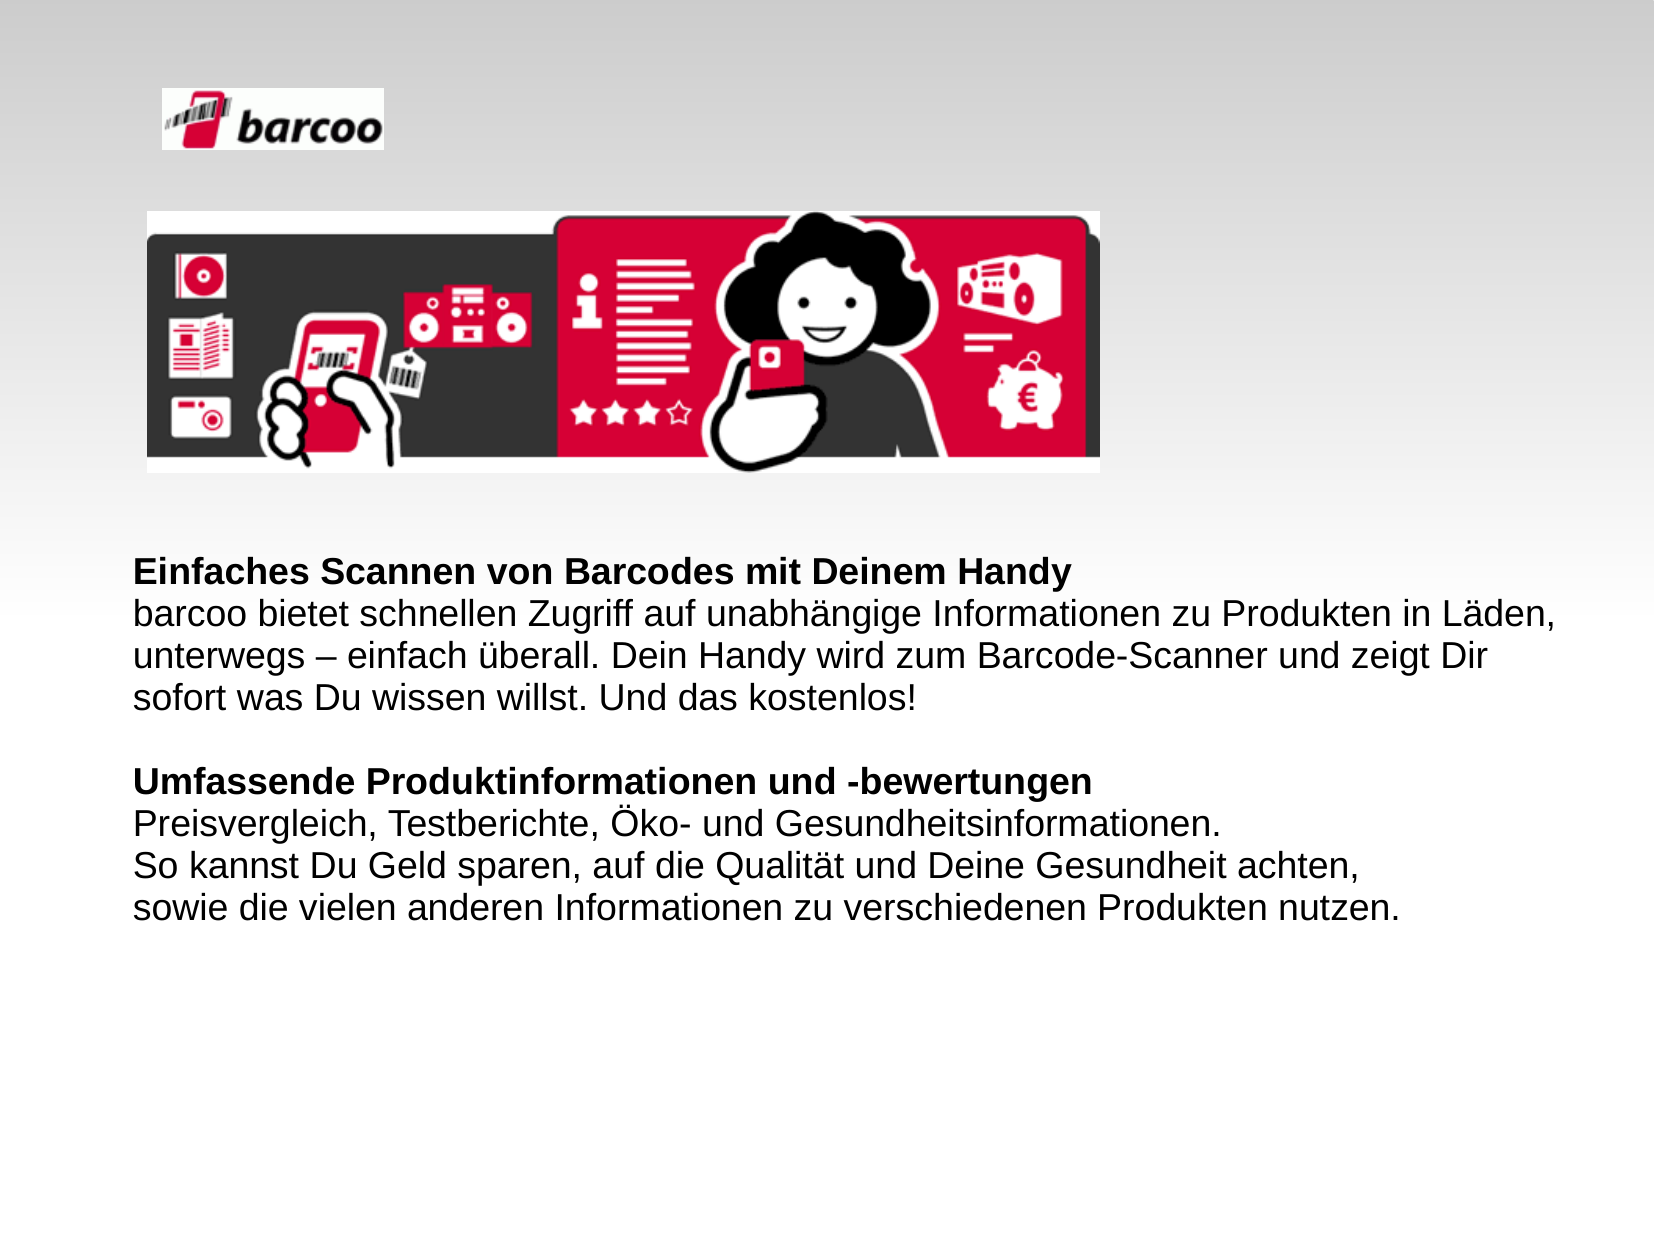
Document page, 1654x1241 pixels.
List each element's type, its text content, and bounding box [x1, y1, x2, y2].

picture [147, 211, 1100, 473]
picture [162, 88, 384, 150]
text_box Einfaches Scannen von Barcodes mit Deinem Handy barcoo bietet schnellen Zugriff auf unabhängige Informationen zu Produkten in Läden, unterwegs – einfach überall. Dein Handy wird zum Barcode-Scanner und zeigt Dir sofort was Du wissen willst. Und das kostenlos! Umfassende Produktinformationen und -bewertungen Preisvergleich, Testberichte, Öko- und Gesundheitsinformationen. So kannst Du Geld sparen, auf die Qualität und Deine Gesundheit achten, sowie die vielen anderen Informationen zu verschiedenen Produkten nutzen. [118, 543, 1583, 937]
